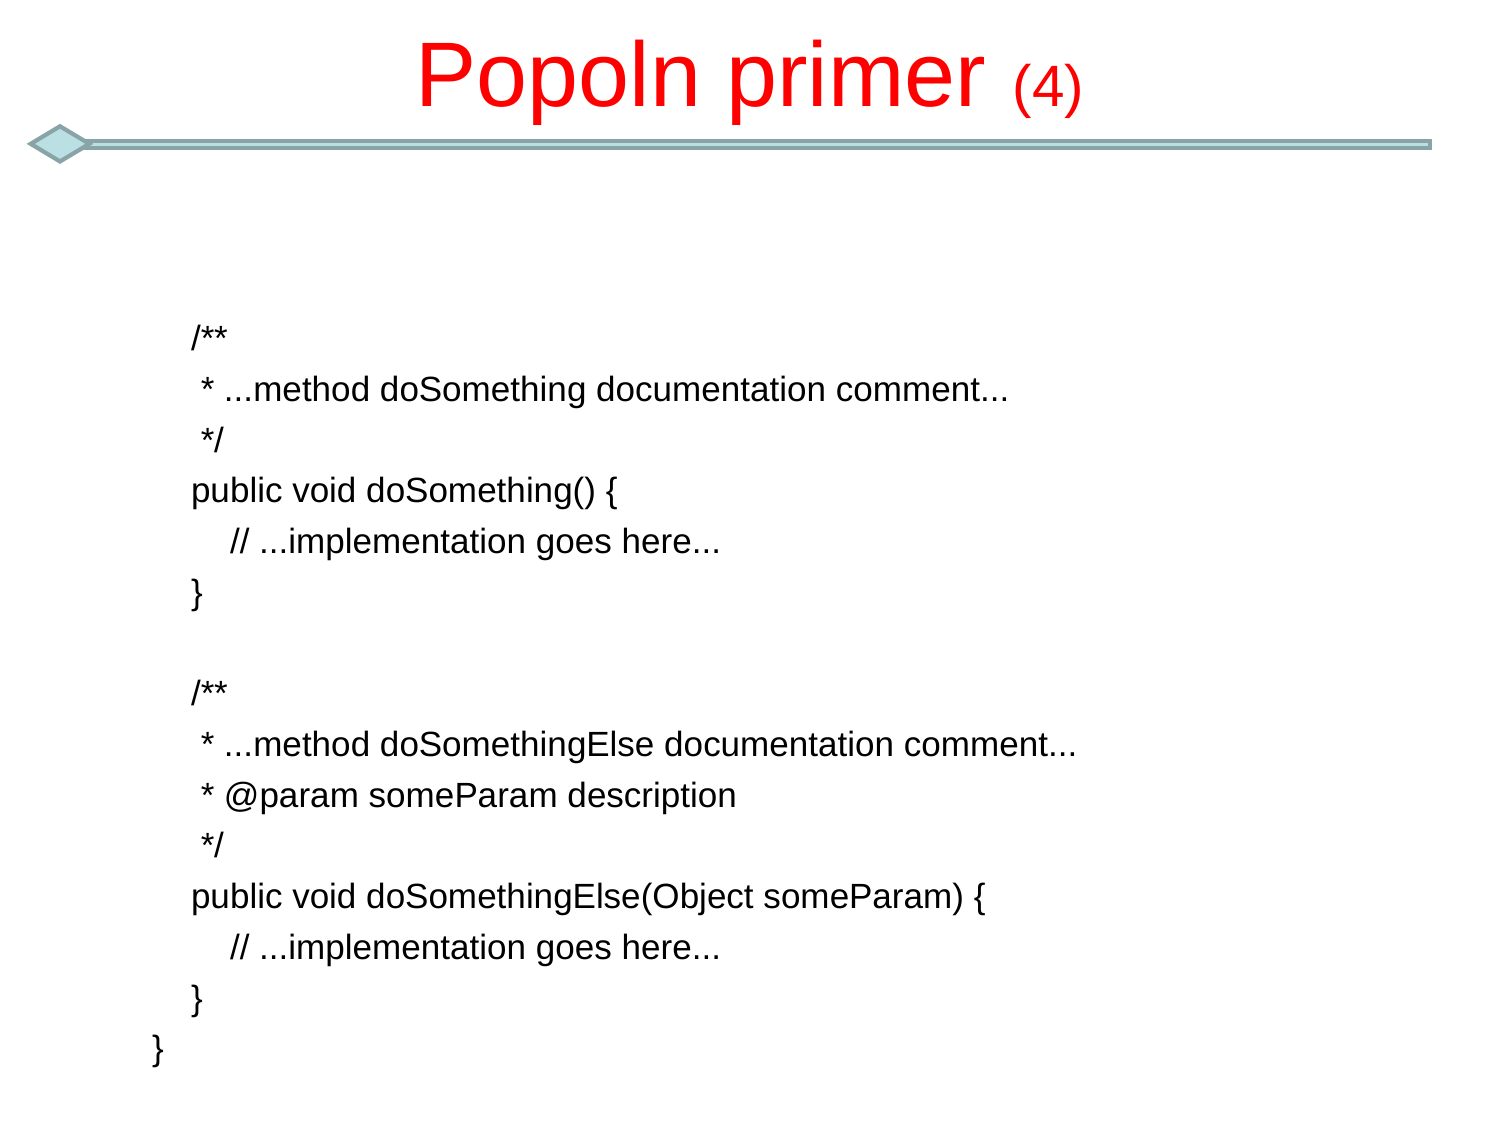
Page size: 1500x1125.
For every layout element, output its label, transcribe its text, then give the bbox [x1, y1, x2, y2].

list /** * ...method doSomething documentation comment... */ public void doSomething() { // ...implementation goes here... } /** * ...method doSomethingElse documentation comment... * @param someParam description */ public void doSomethingElse(Object someParam) { // ...implementation goes here... } } [88, 219, 1464, 1125]
title Popoln primer (4) [75, 0, 1426, 141]
